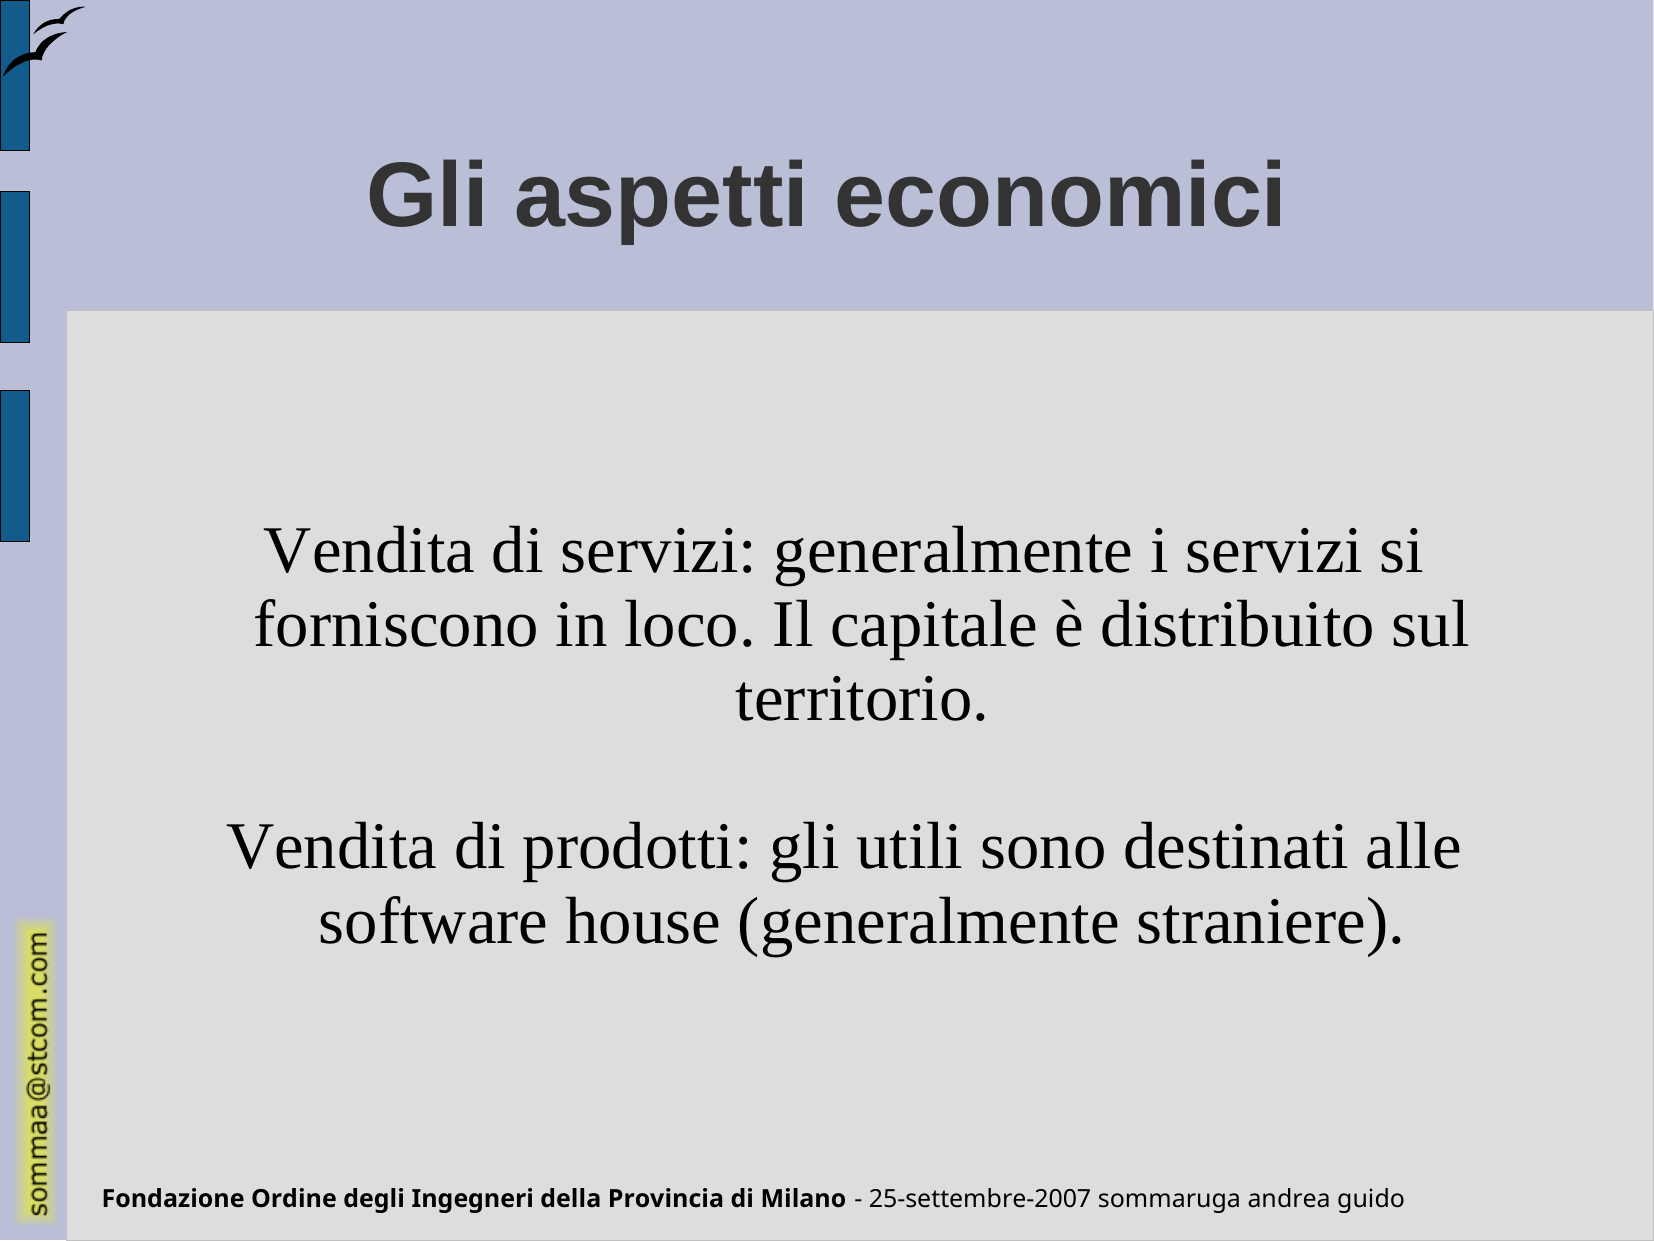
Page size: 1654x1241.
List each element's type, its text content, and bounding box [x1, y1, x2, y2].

subtitle Vendita di servizi: generalmente i servizi si forniscono in loco. Il capitale è distribuito sul territorio. Vendita di prodotti: gli utili sono destinati alle software house (generalmente straniere). [121, 344, 1534, 1127]
picture [12, 915, 60, 1228]
title Gli aspetti economici [121, 91, 1534, 299]
